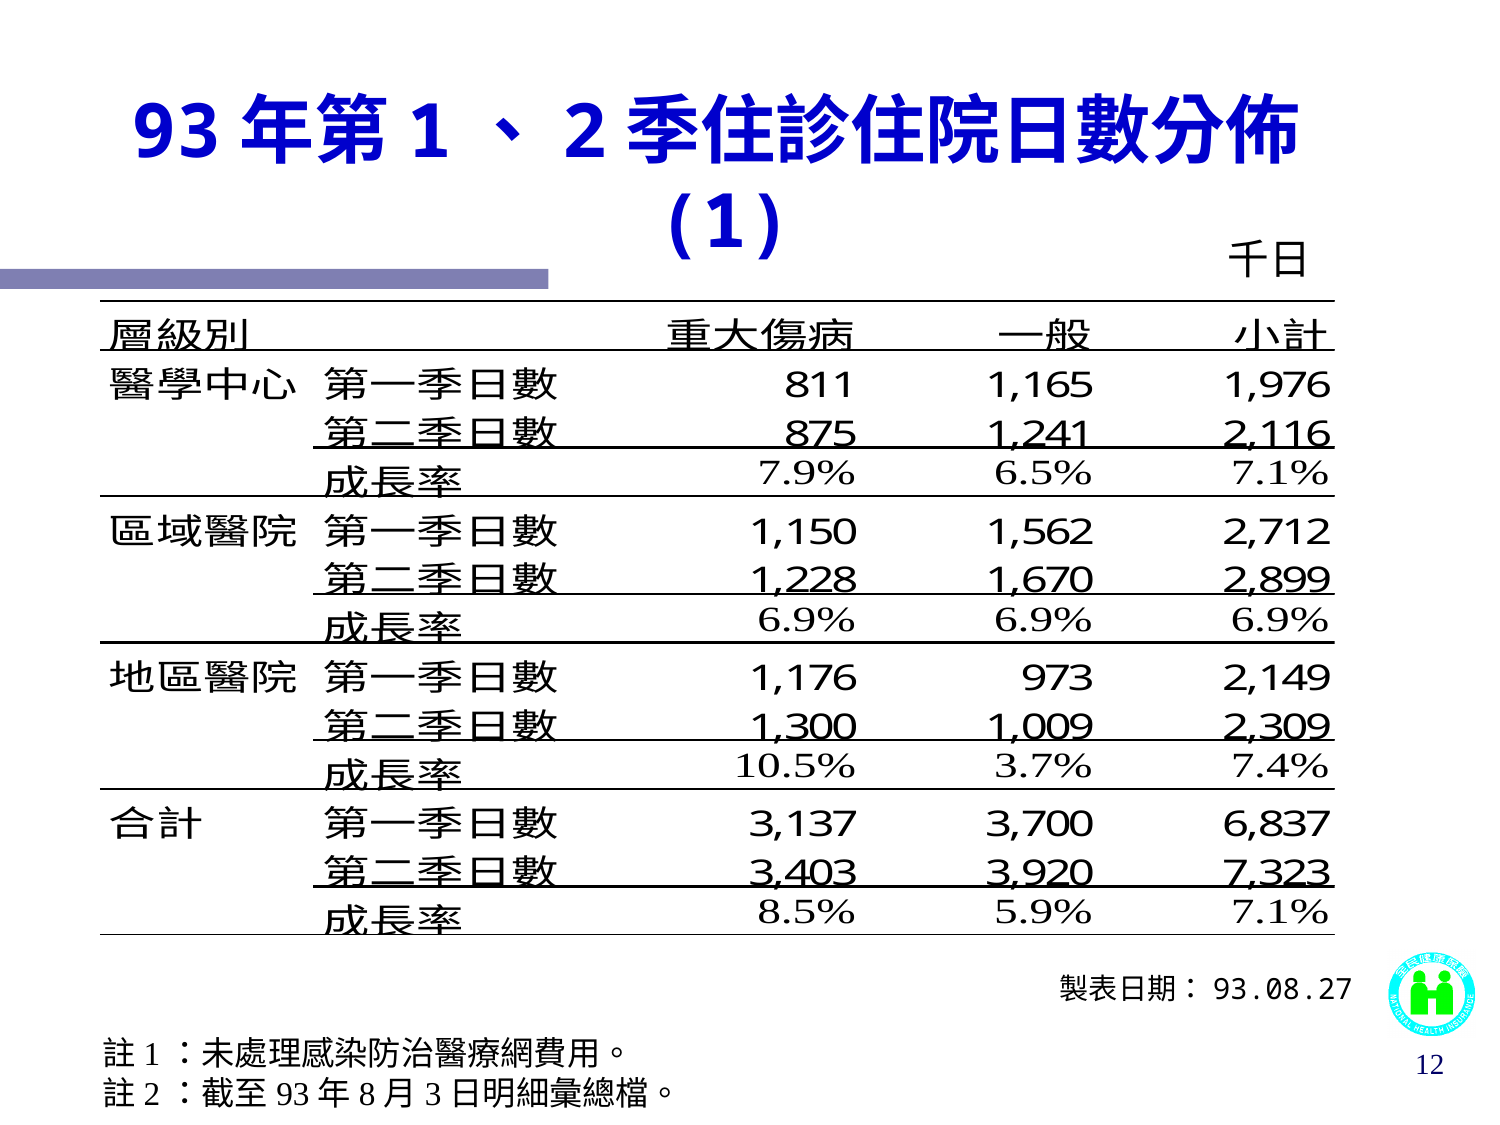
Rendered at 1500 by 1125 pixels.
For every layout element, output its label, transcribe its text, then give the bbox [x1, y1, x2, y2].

text_box 註1：未處理感染防治醫療網費用。 註2：截至93年8月3日明細彙總檔。 [87, 1025, 863, 1121]
text_box 製表日期：93.08.27 [1025, 962, 1388, 1013]
chart [99, 299, 1338, 937]
text_box 千日 [1212, 224, 1327, 291]
title 93年第1、2季住診住院日數分佈(1) [87, 75, 1363, 201]
text_box [1400, 1037, 1476, 1125]
